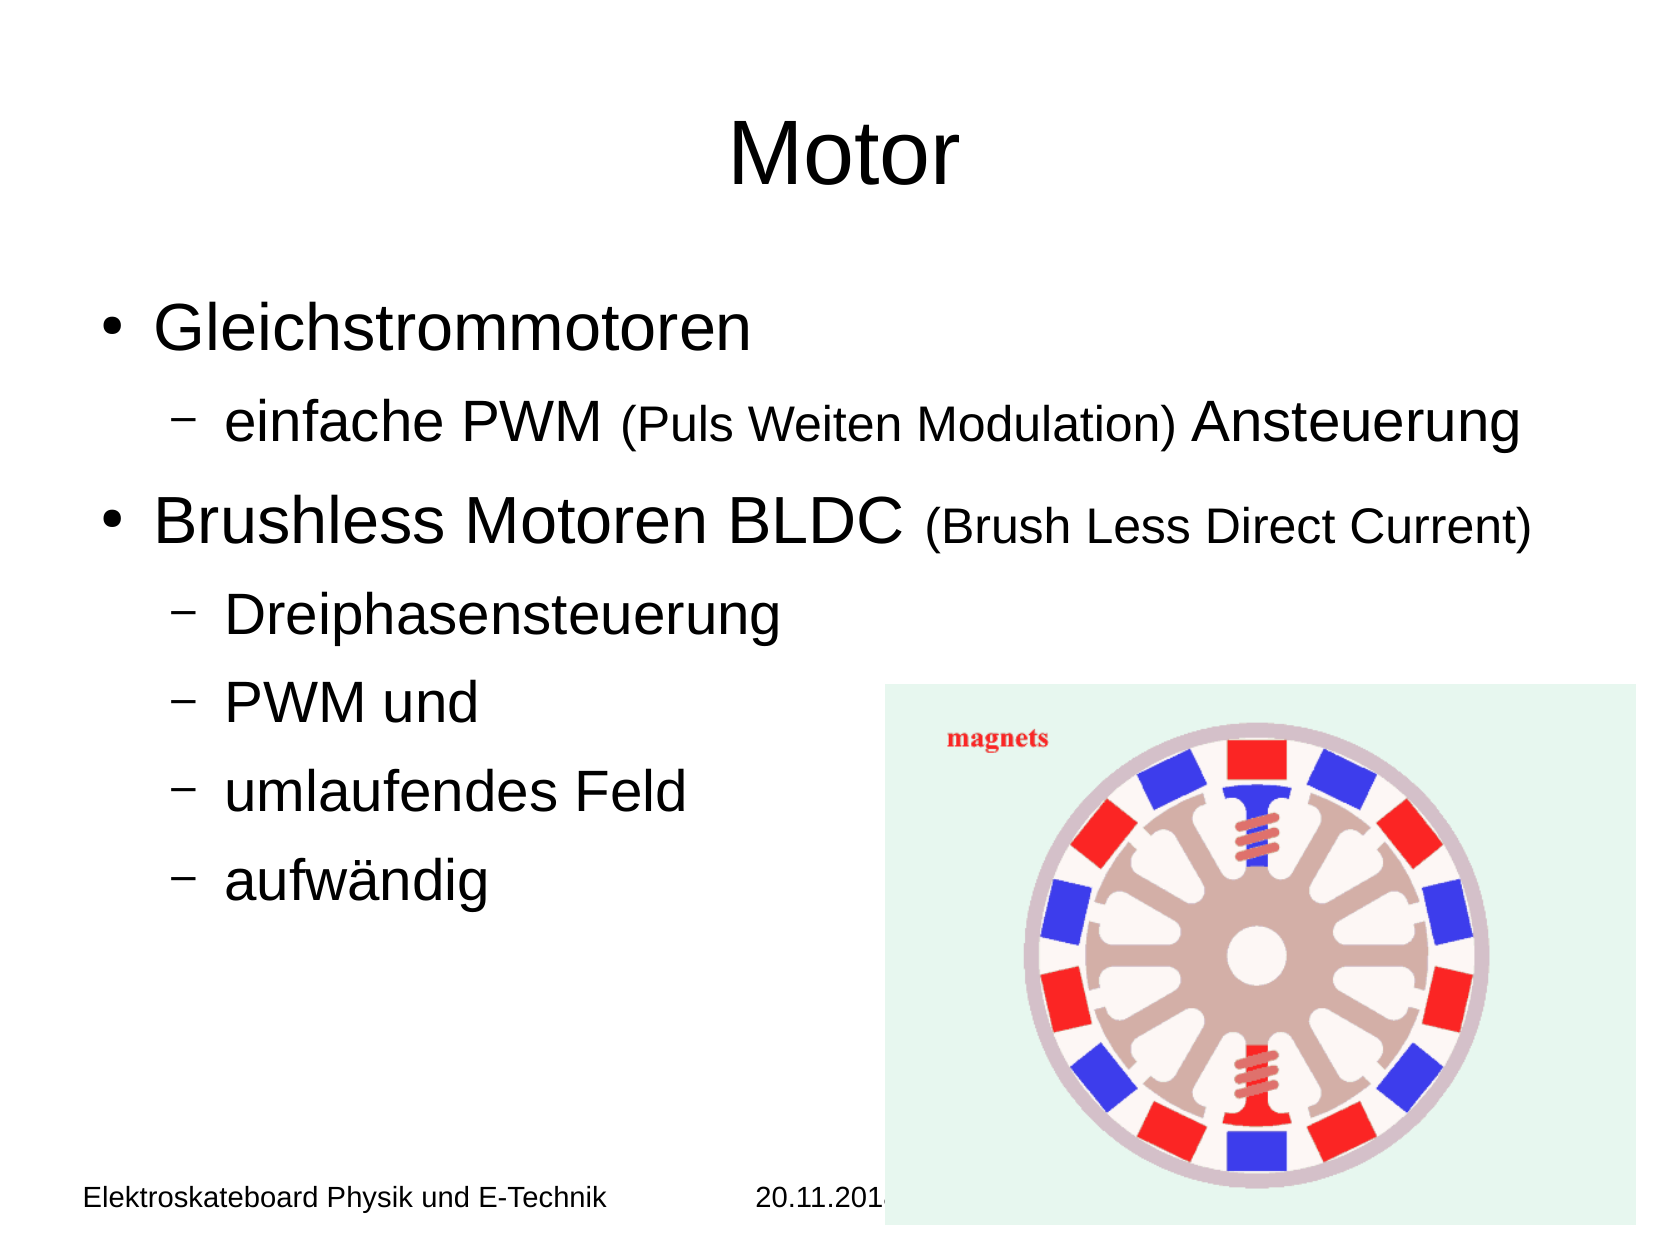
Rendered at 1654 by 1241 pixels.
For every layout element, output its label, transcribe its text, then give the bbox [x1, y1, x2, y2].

title Motor [82, 49, 1571, 257]
list Gleichstrommotoren einfache PWM (Puls Weiten Modulation) Ansteuerung Brushless Motoren BLDC (Brush Less Direct Current) Dreiphasensteuerung PWM und umlaufendes Feld aufwändig [82, 290, 1571, 1010]
picture [885, 684, 1636, 1225]
